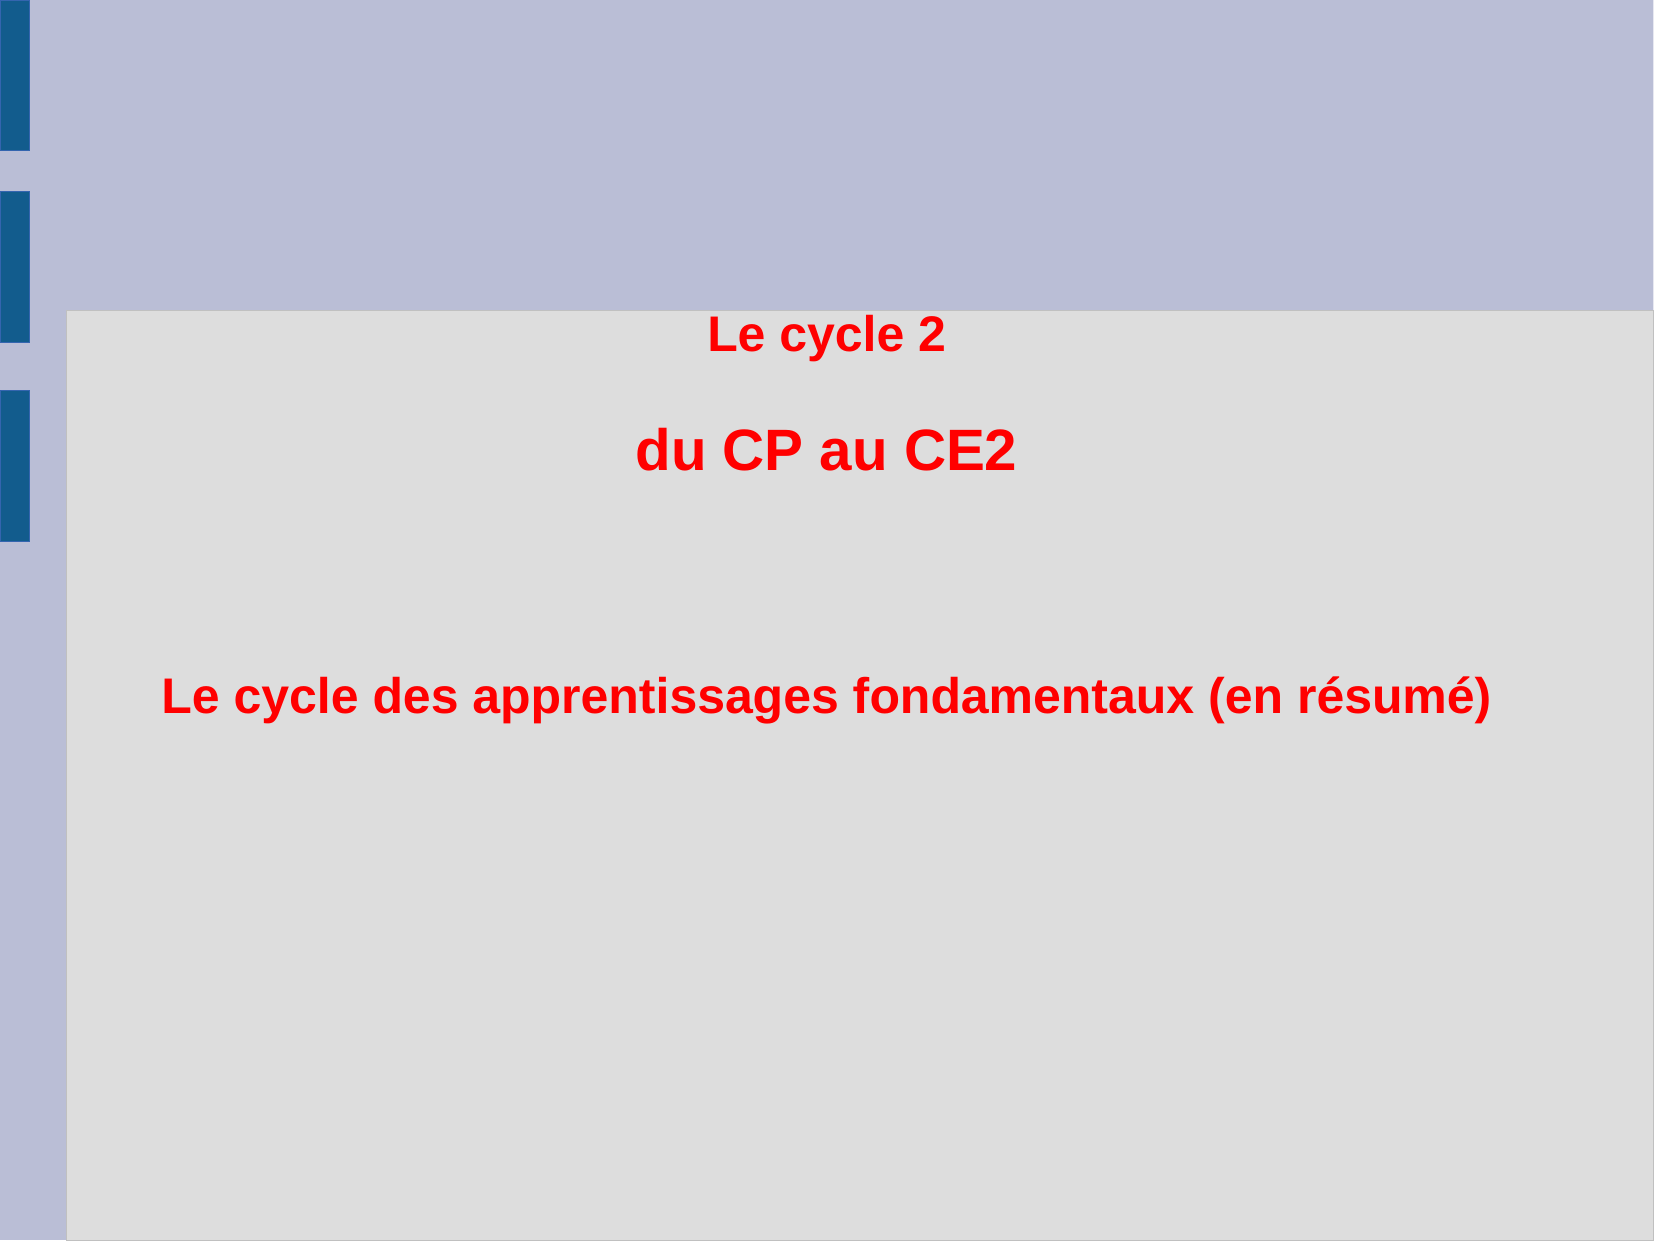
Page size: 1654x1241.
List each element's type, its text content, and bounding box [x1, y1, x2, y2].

title Le cycle 2 du CP au CE2 Le cycle des apprentissages fondamentaux (en résumé) [82, 49, 1571, 981]
